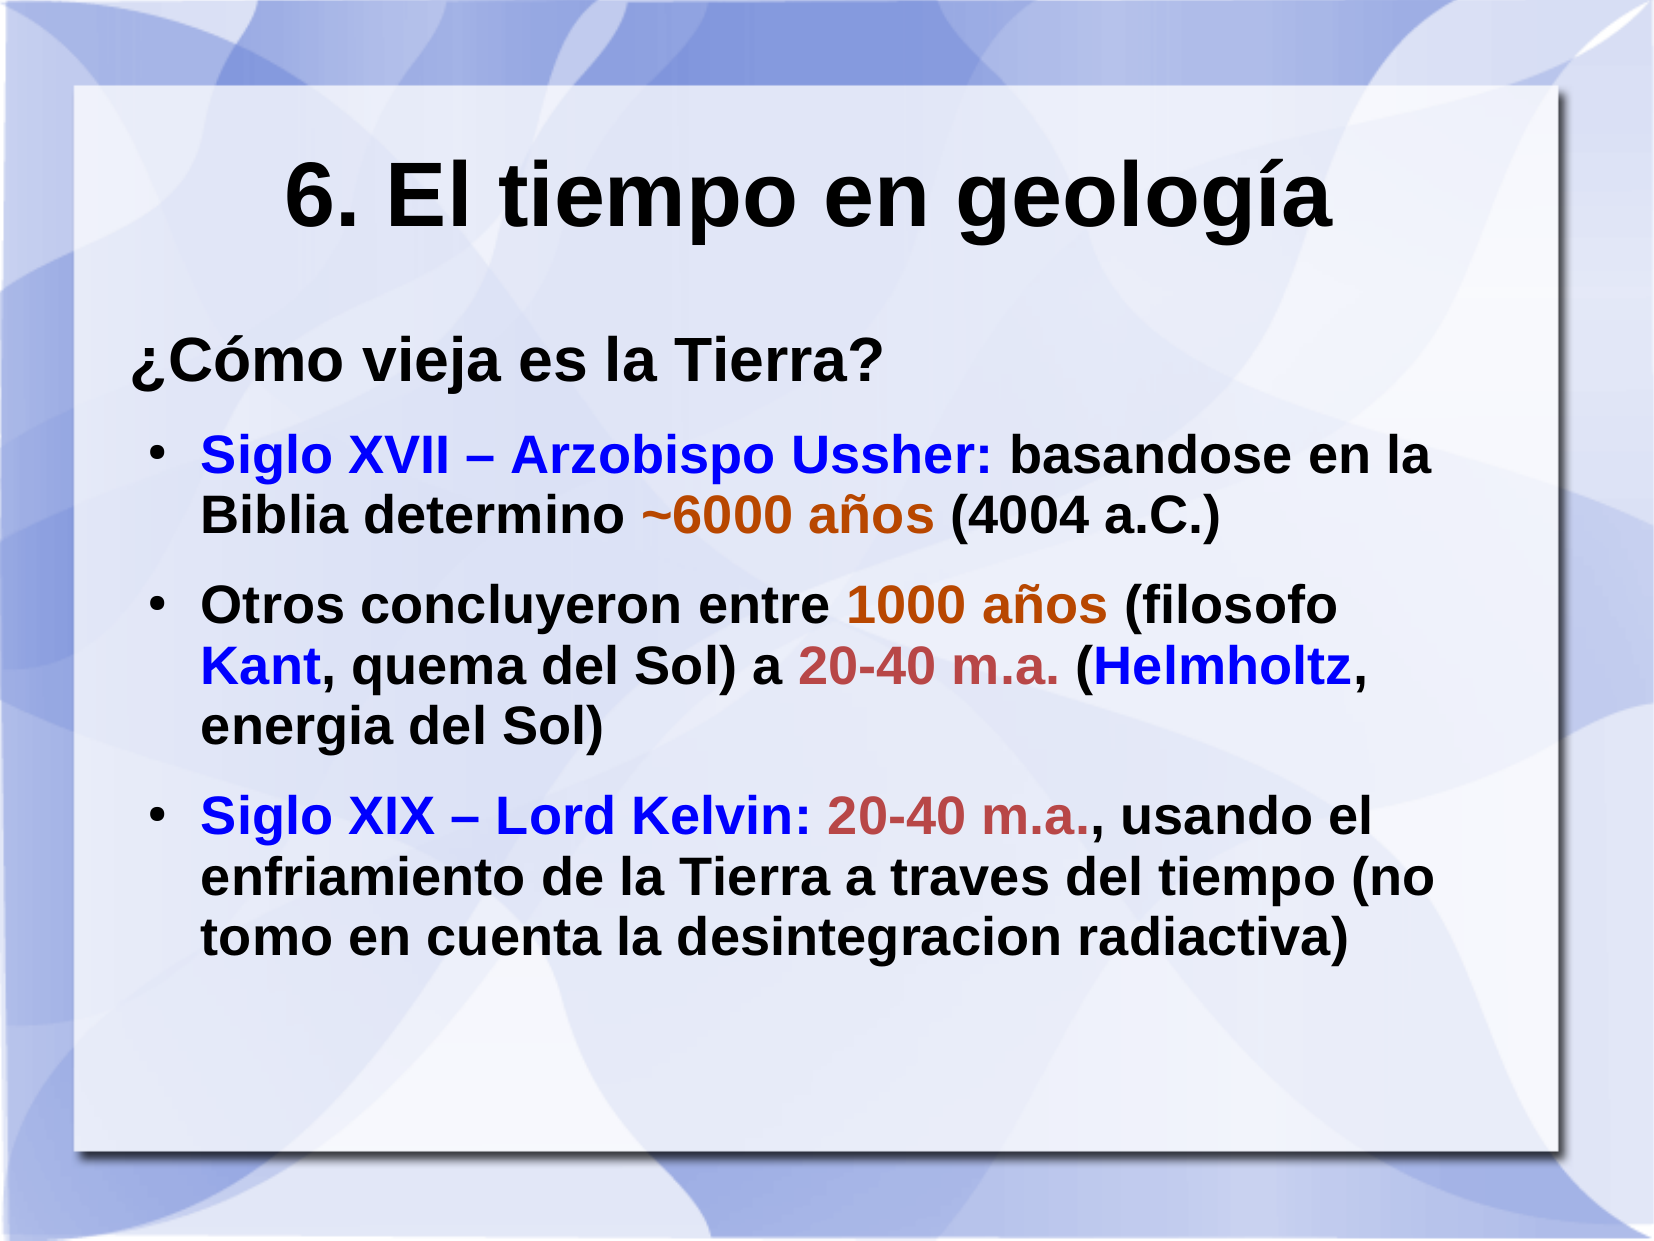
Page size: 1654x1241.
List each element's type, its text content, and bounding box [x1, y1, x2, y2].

picture [0, 0, 1654, 1241]
list ¿Cómo vieja es la Tierra? Siglo XVII – Arzobispo Ussher: basandose en la Biblia determino ~6000 años (4004 a.C.) Otros concluyeron entre 1000 años (filosofo Kant, quema del Sol) a 20-40 m.a. (Helmholtz, energia del Sol) Siglo XIX – Lord Kelvin: 20-40 m.a., usando el enfriamiento de la Tierra a traves del tiempo (no tomo en cuenta la desintegracion radiactiva) [129, 324, 1489, 1073]
title 6. El tiempo en geología [82, 90, 1536, 298]
